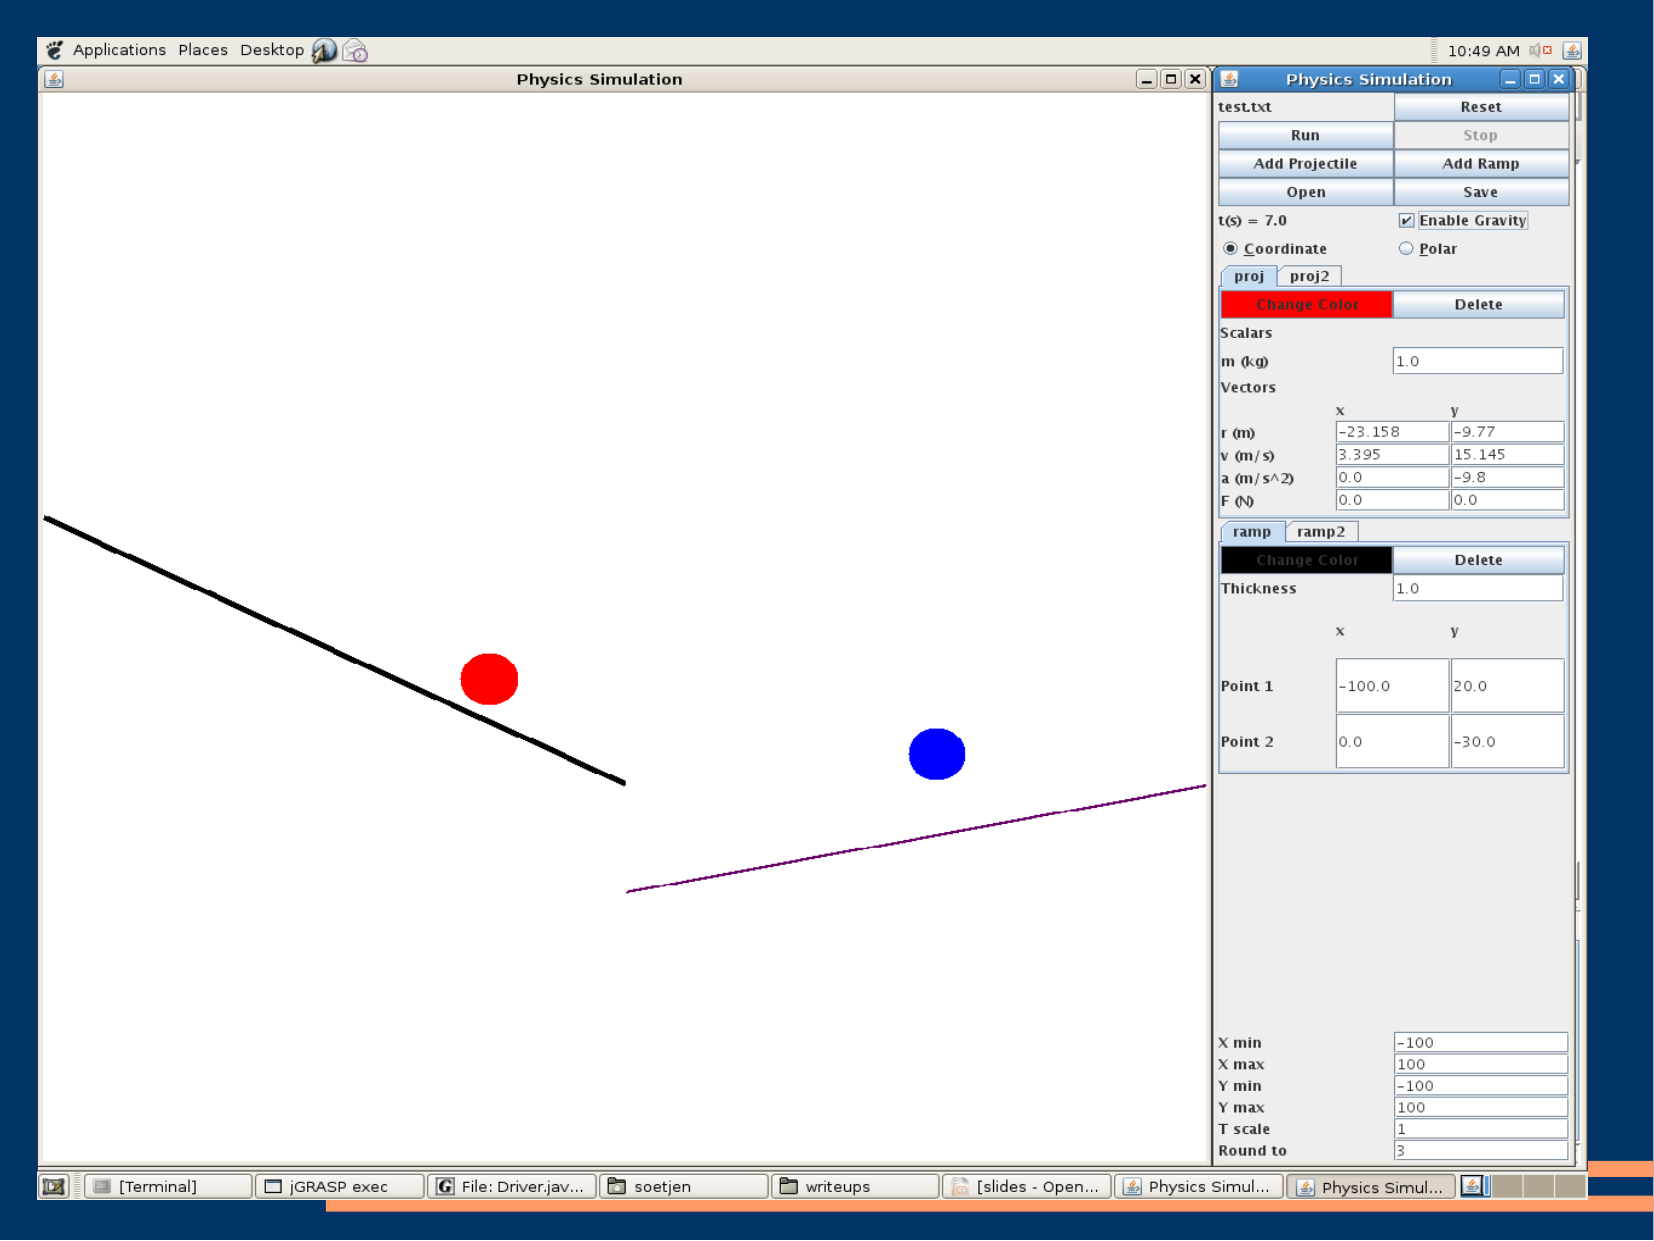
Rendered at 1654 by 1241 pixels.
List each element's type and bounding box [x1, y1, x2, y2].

picture [37, 37, 1588, 1201]
